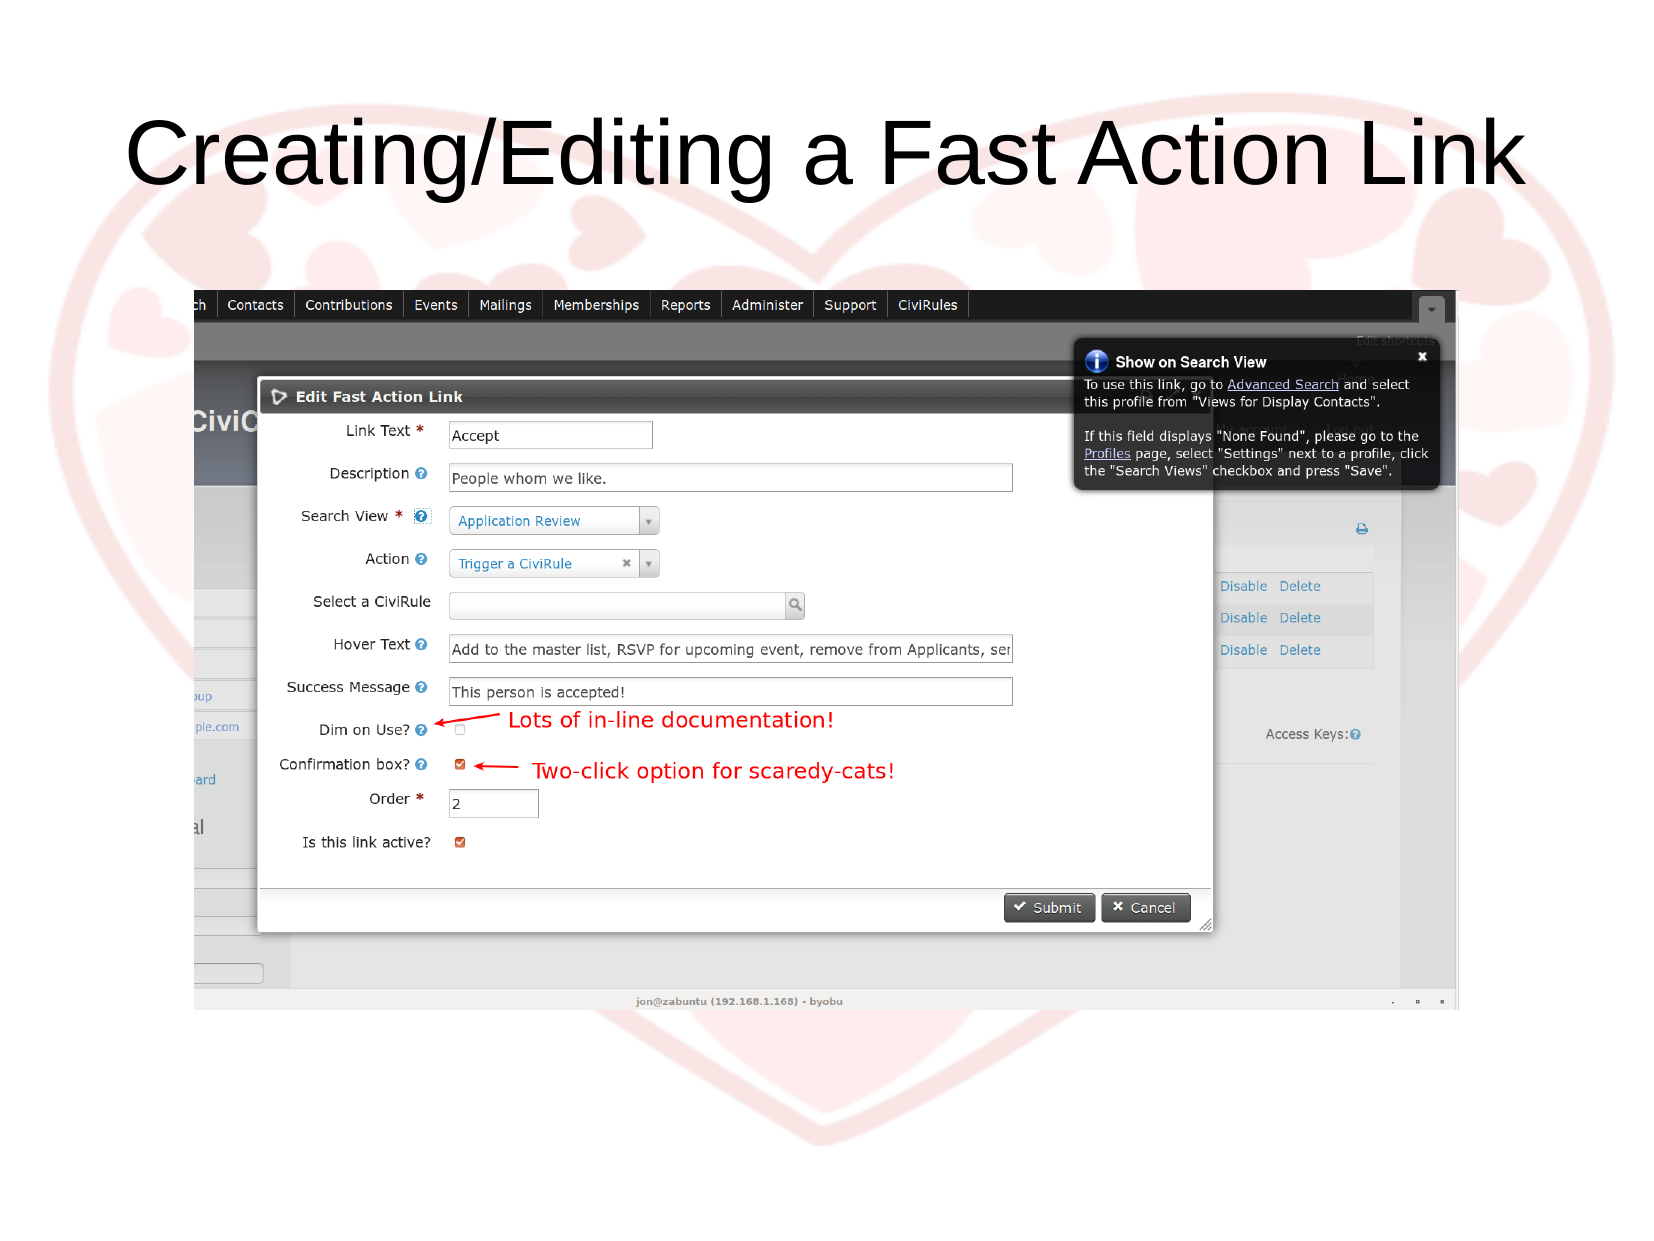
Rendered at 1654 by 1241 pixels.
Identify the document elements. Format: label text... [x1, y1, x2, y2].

picture [194, 290, 1459, 1010]
title Creating/Editing a Fast Action Link [82, 49, 1571, 257]
